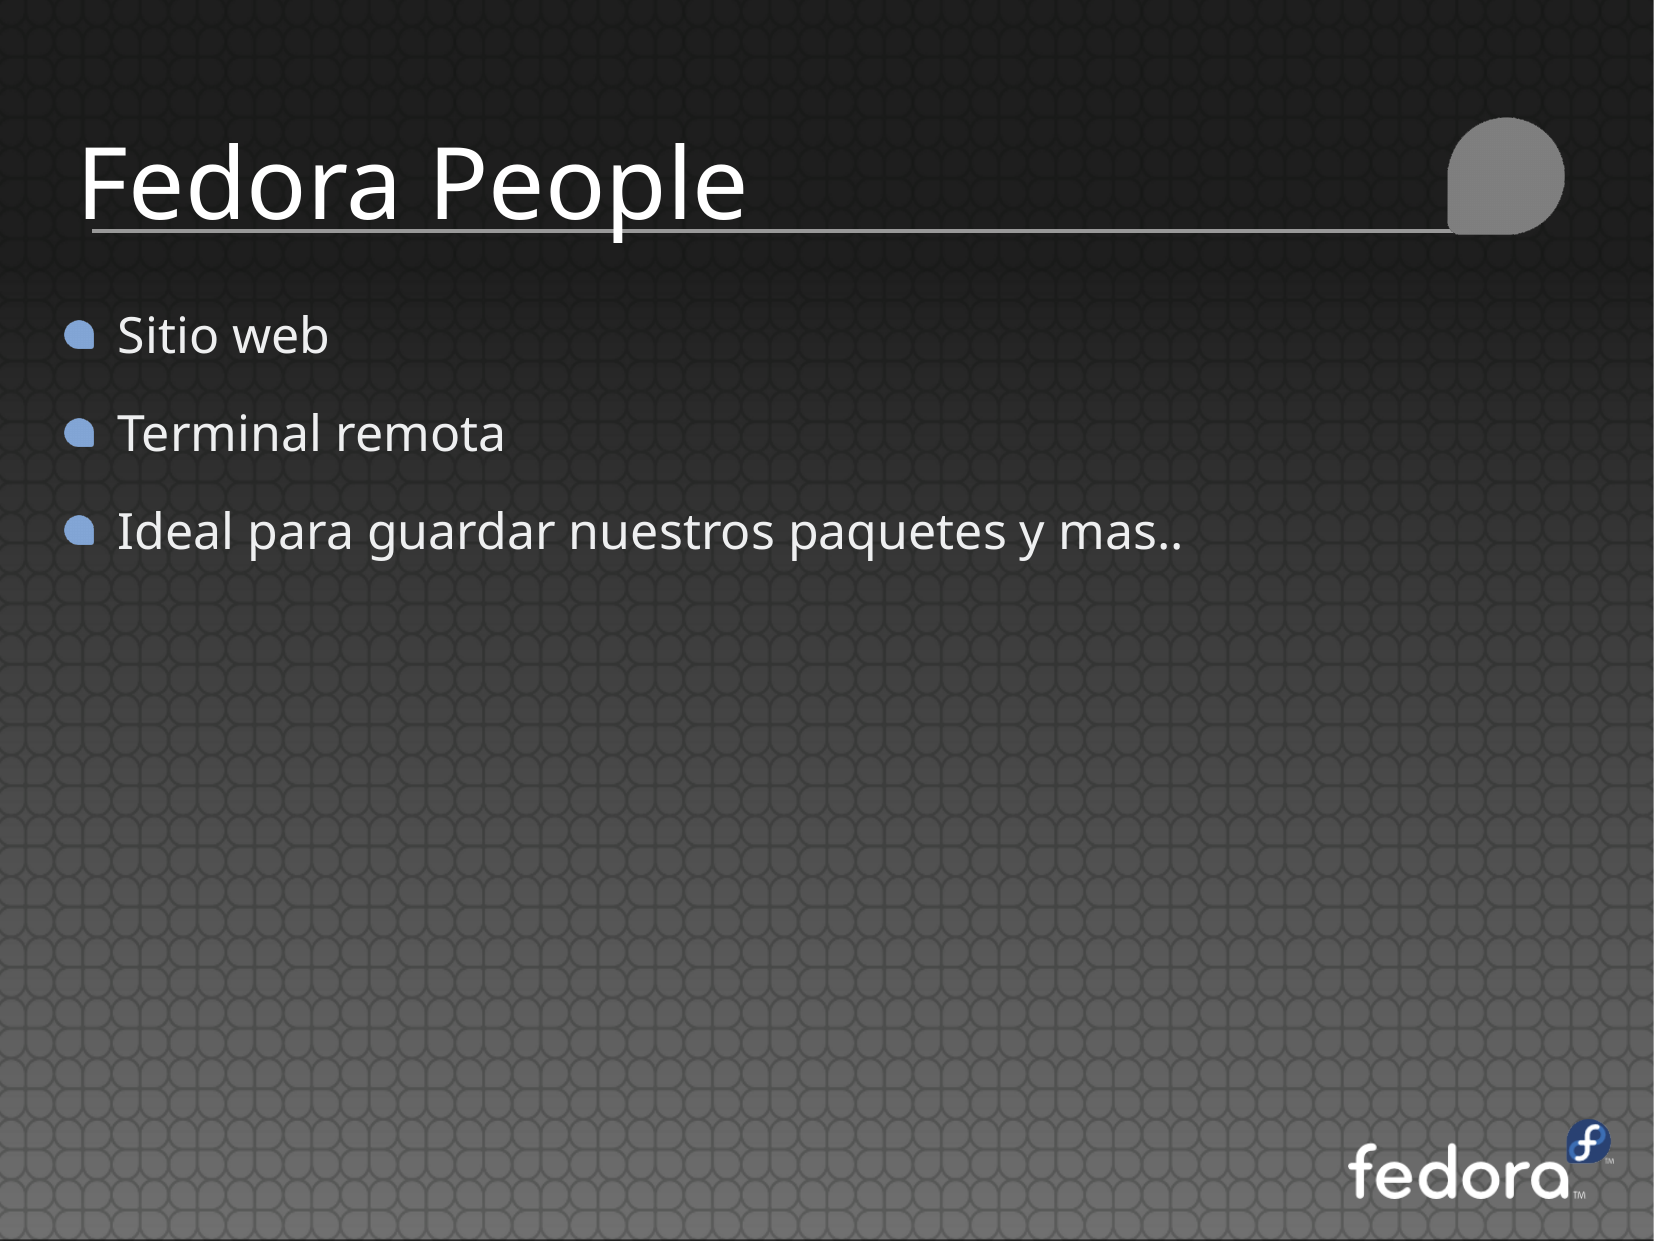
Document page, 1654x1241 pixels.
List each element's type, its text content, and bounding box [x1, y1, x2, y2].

list Sitio web Terminal remota Ideal para guardar nuestros paquetes y mas.. [46, 300, 1536, 1105]
picture [0, 0, 1654, 1241]
title Fedora People [76, 112, 1566, 249]
